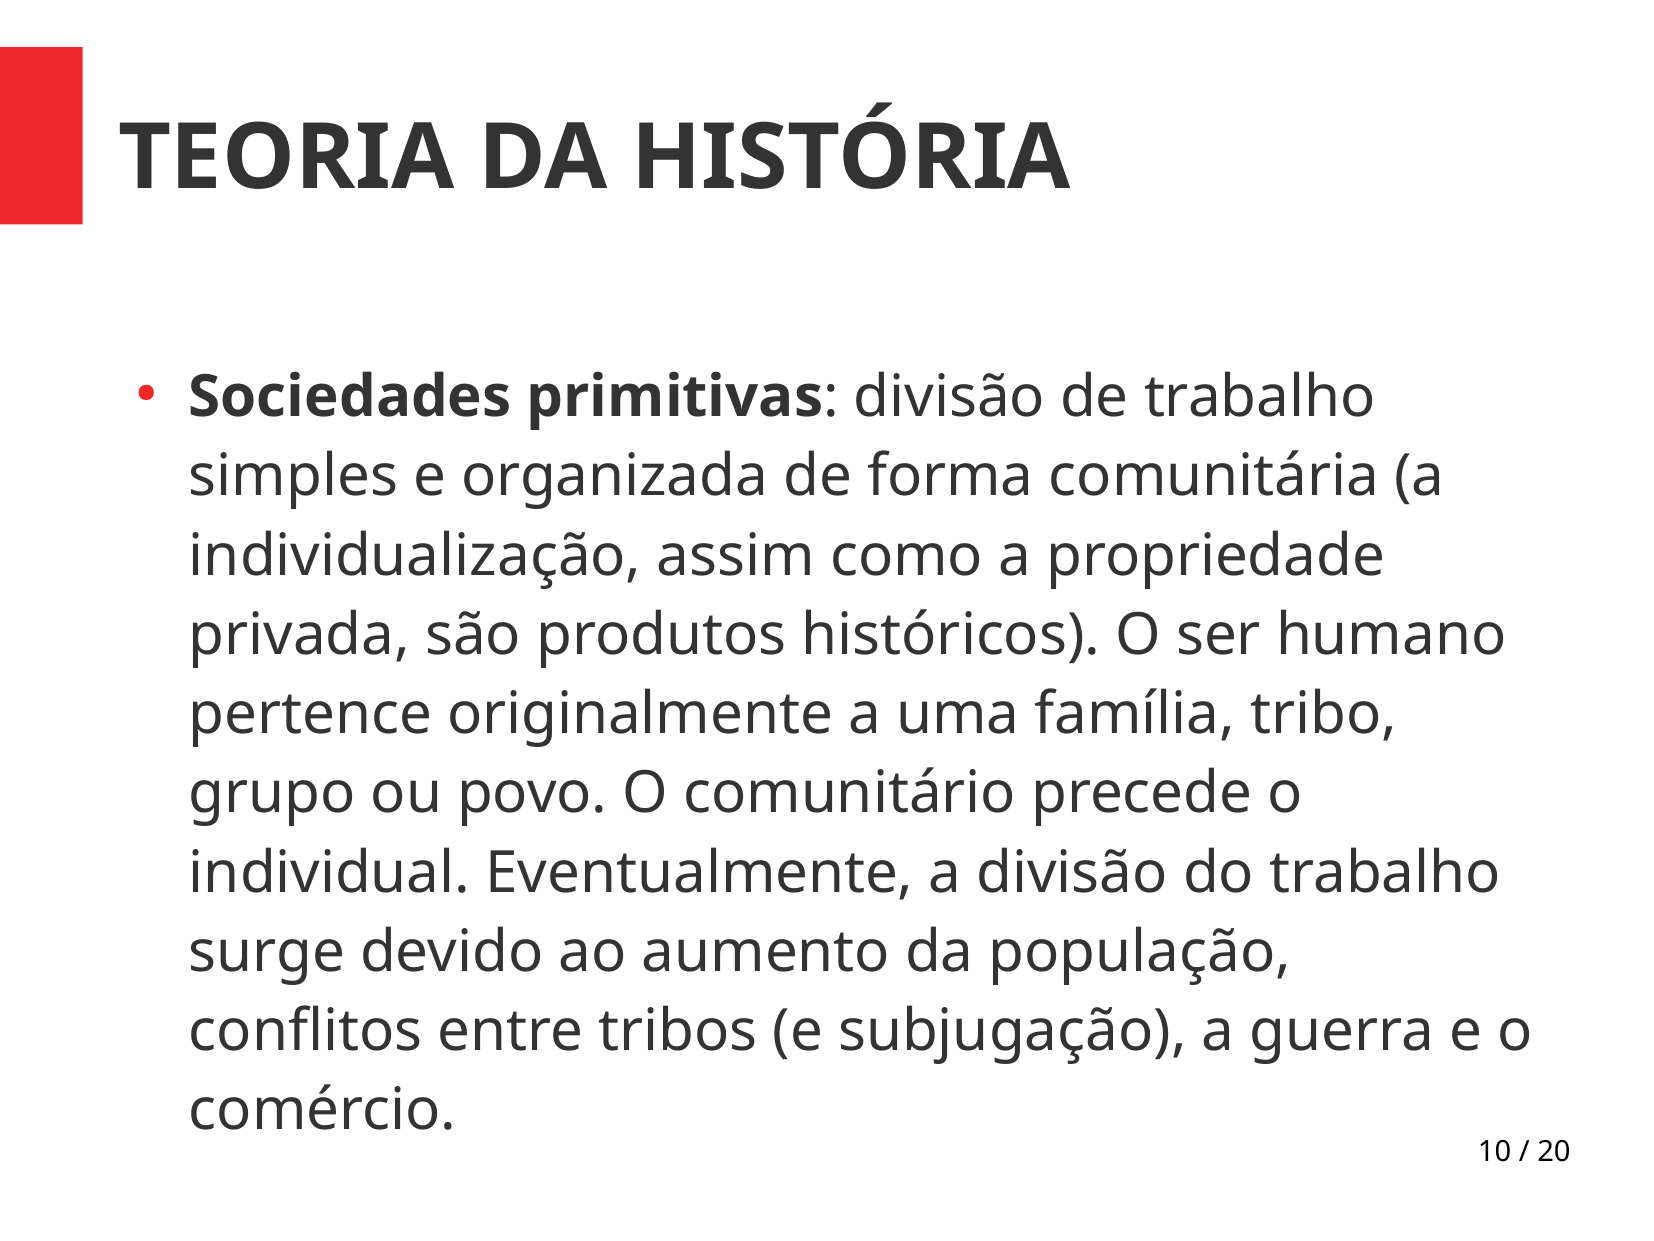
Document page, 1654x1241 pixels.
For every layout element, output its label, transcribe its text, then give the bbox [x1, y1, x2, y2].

title TEORIA DA HISTÓRIA [118, 49, 1571, 257]
list Sociedades primitivas: divisão de trabalho simples e organizada de forma comunitária (a individualização, assim como a propriedade privada, são produtos históricos). O ser humano pertence originalmente a uma família, tribo, grupo ou povo. O comunitário precede o individual. Eventualmente, a divisão do trabalho surge devido ao aumento da população, conflitos entre tribos (e subjugação), a guerra e o comércio. [118, 354, 1536, 1074]
